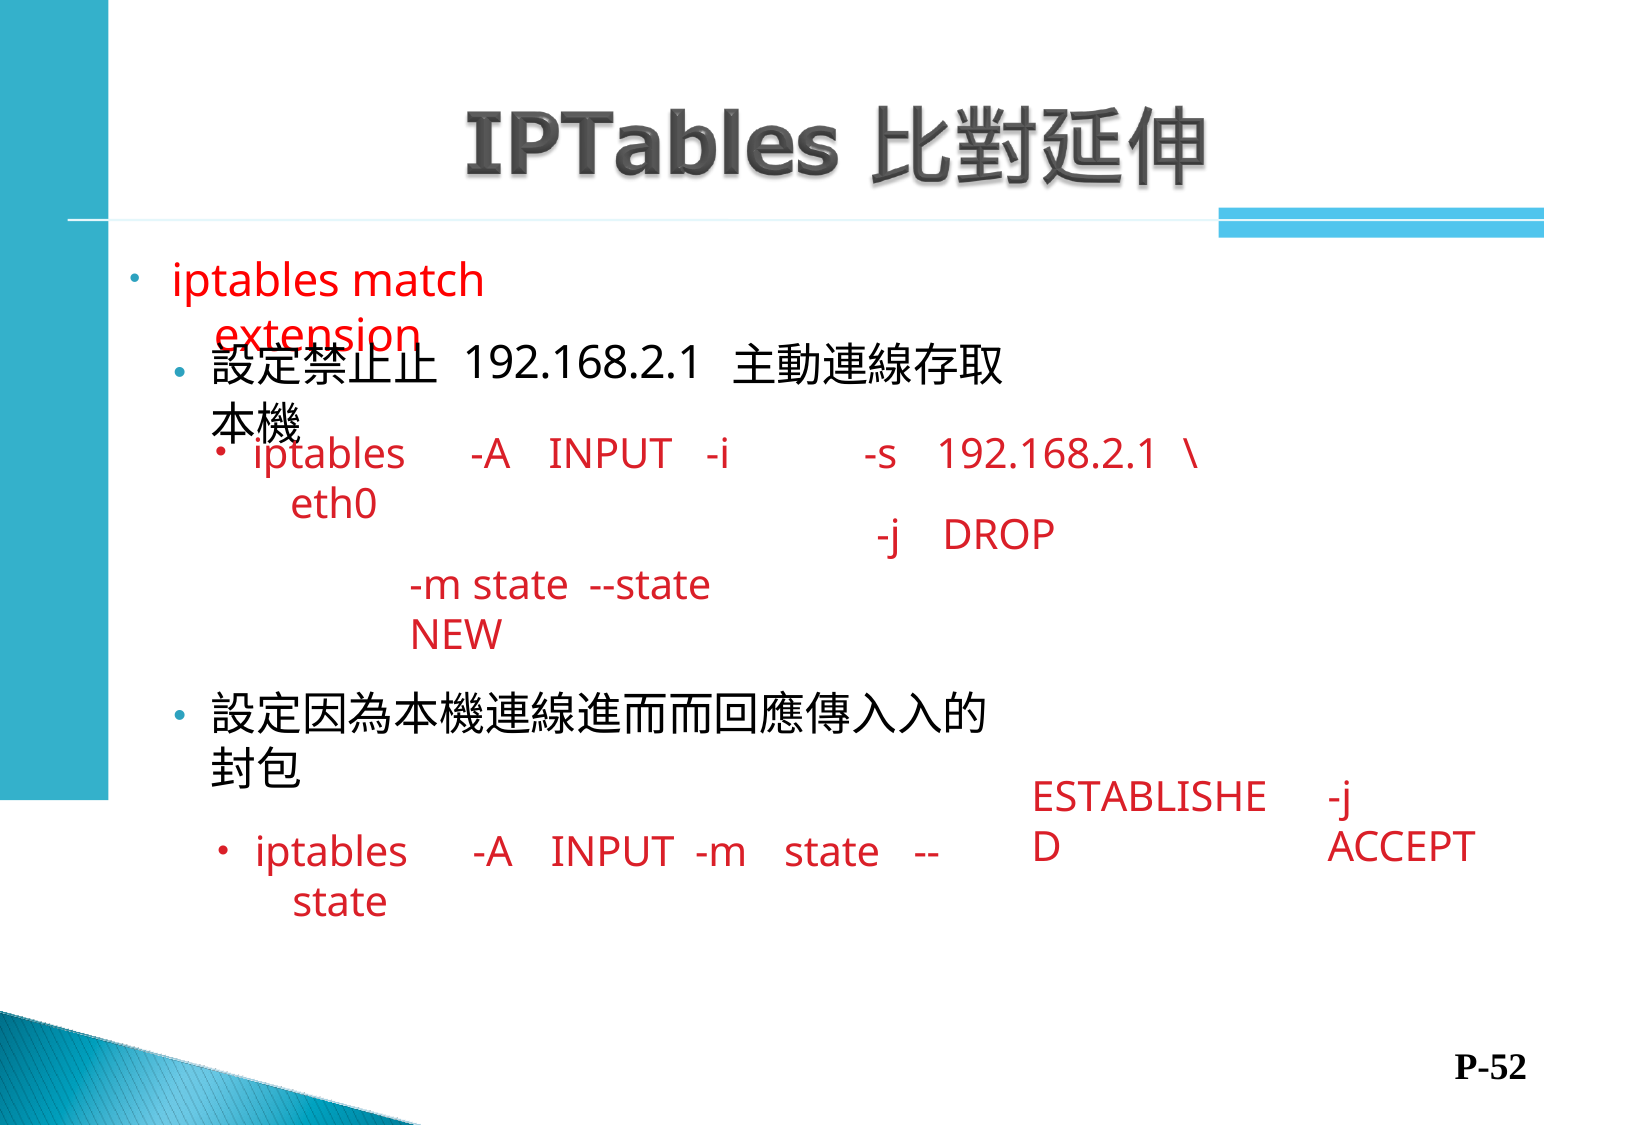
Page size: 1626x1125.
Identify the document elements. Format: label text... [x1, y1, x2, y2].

text_box -s 192.168.2.1 \ -j DROP [861, 426, 1201, 559]
text_box 設定禁⽌止 192.168.2.1 主動連線存取本機 [208, 341, 1034, 396]
text_box 設定因為本機連線進⽽而回應傳⼊入的封包 iptables -A INPUT -m state --state [208, 684, 995, 822]
text_box iptables match extension [125, 250, 674, 307]
text_box -j ACCEPT [1325, 770, 1529, 822]
text_box • [171, 347, 189, 394]
text_box iptables -A INPUT -i eth0 -m state --state NEW [210, 426, 840, 559]
text_box ESTABLISHED [1029, 770, 1291, 822]
text_box P-47 [1452, 1042, 1532, 1090]
text_box [453, 81, 1218, 203]
text_box • [171, 691, 189, 738]
